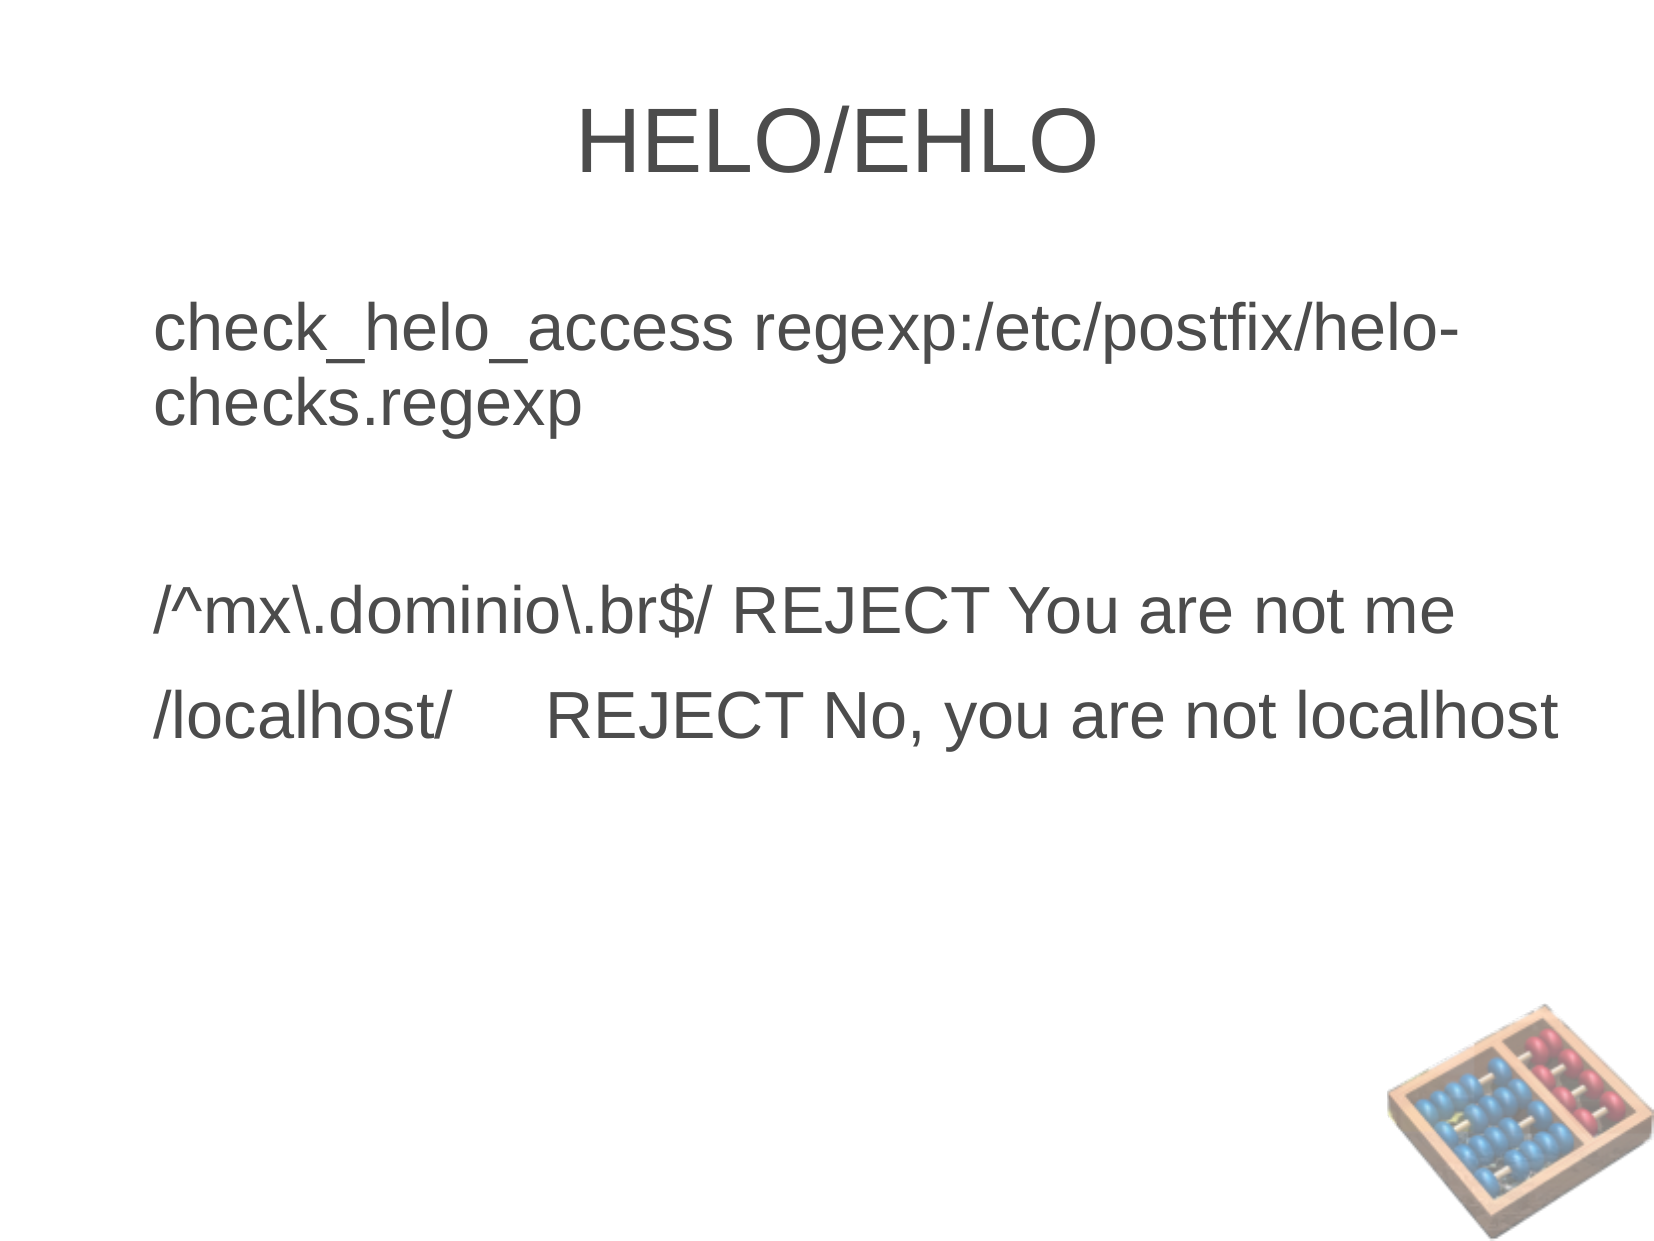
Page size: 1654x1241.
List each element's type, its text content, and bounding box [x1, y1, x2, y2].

title HELO/EHLO [75, 44, 1601, 238]
list check_helo_access regexp:/etc/postfix/helo-checks.regexp /^mx\.dominio\.br$/ REJECT You are not me /localhost/ REJECT No, you are not localhost [82, 290, 1571, 1109]
